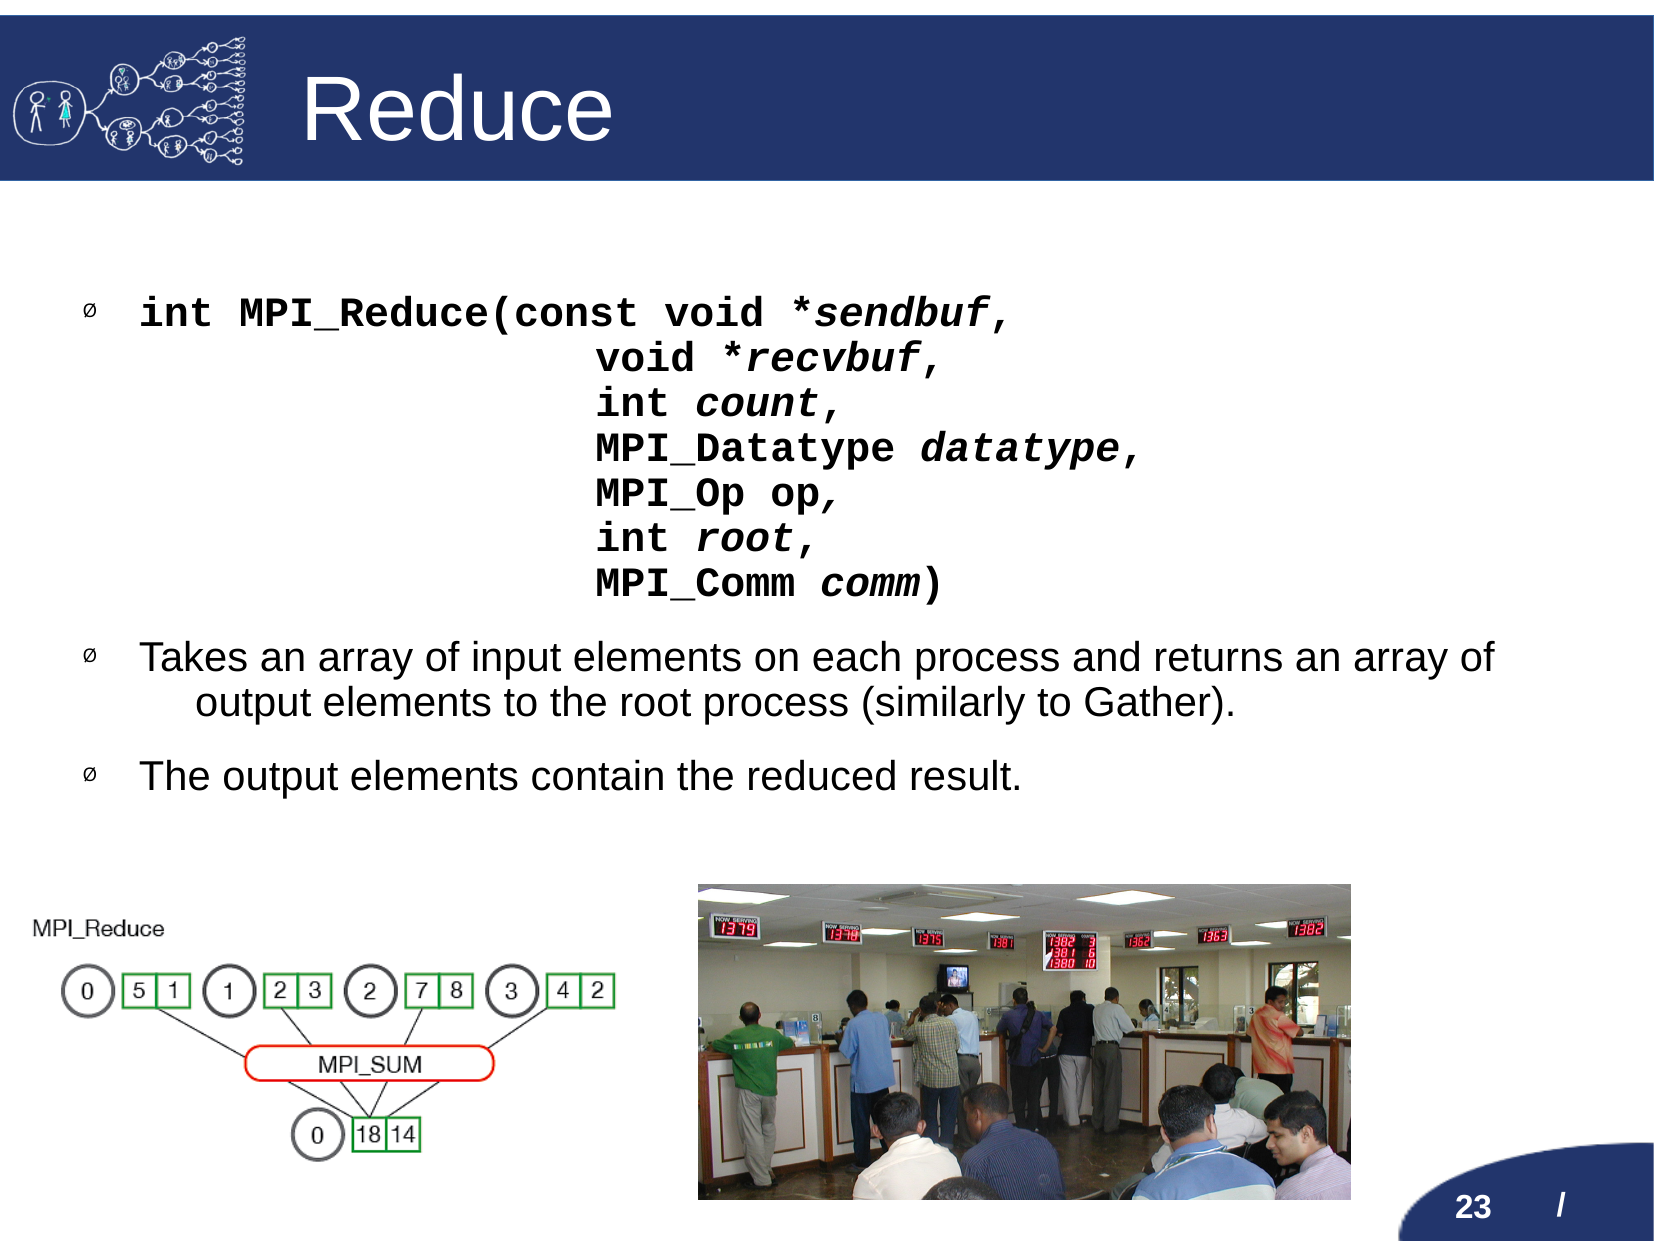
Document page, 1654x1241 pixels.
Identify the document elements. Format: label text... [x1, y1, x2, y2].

list int MPI_Reduce(const void *sendbuf, void *recvbuf, int count, MPI_Datatype datatype, MPI_Op op, int root, MPI_Comm comm) Takes an array of input elements on each process and returns an array of output elements to the root process (similarly to Gather). The output elements contain the reduced result. [82, 290, 1571, 826]
picture [698, 885, 1351, 1201]
title Reduce [300, 48, 1571, 152]
text_box [1455, 1185, 1546, 1226]
picture [15, 900, 664, 1186]
